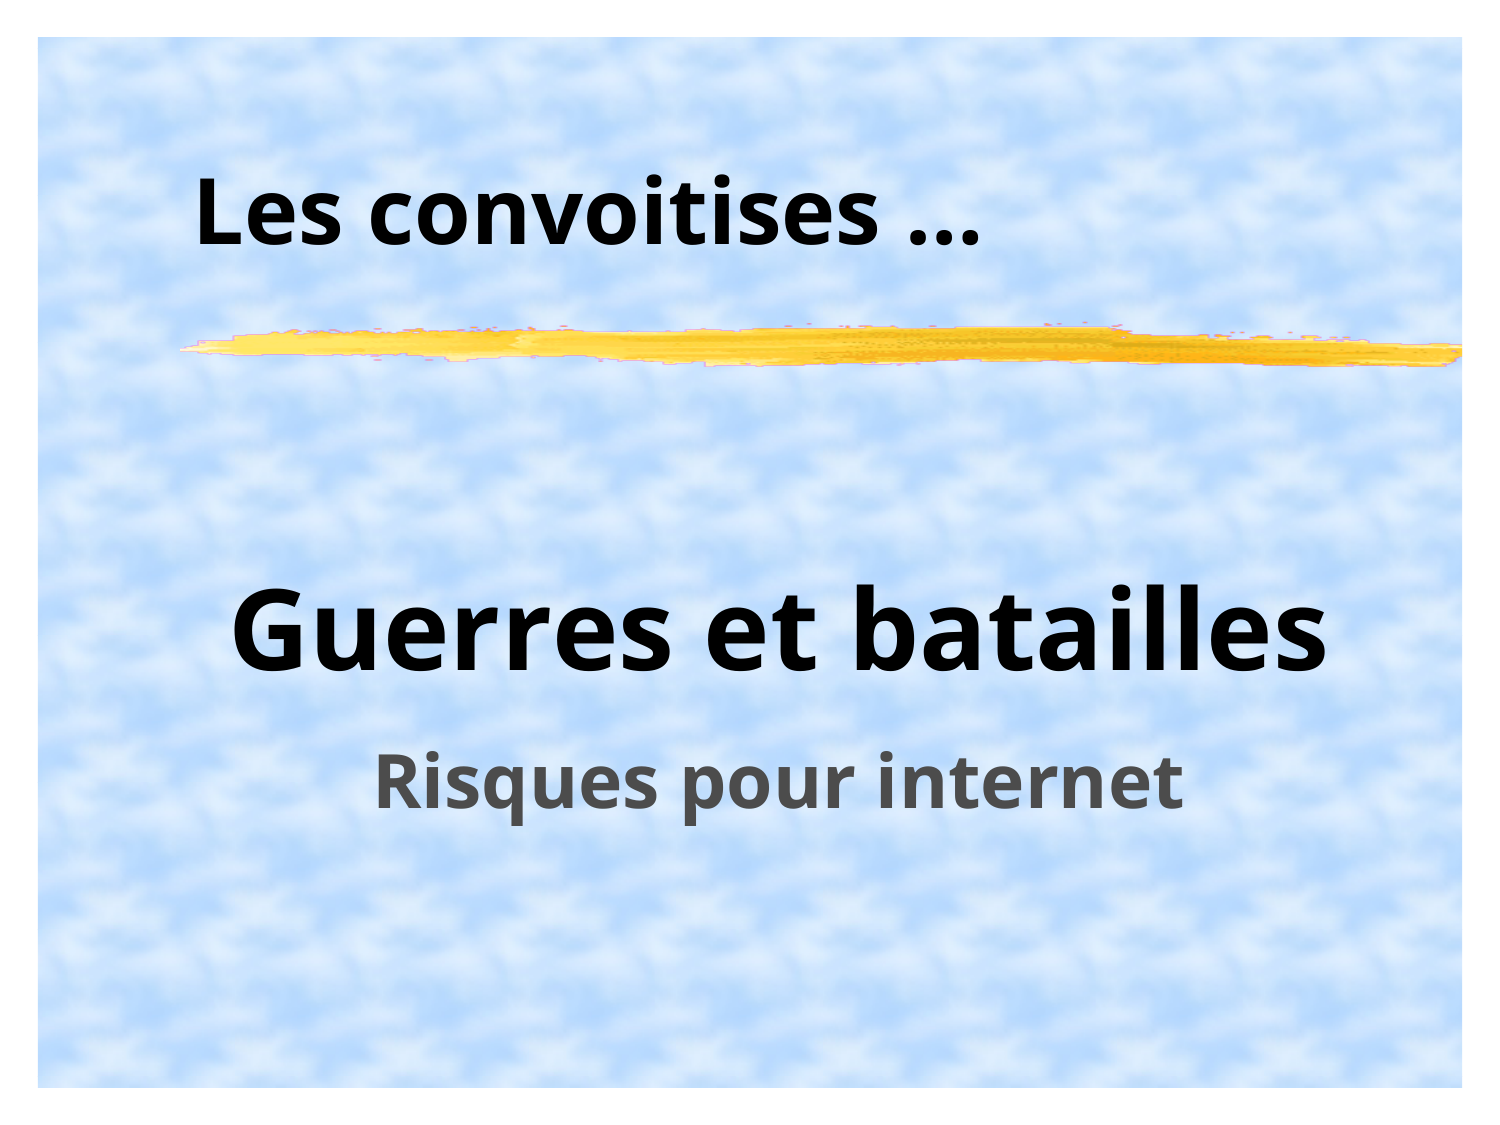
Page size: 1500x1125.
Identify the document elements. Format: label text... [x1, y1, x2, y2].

picture [37, 37, 1463, 1088]
subtitle Guerres et batailles Risques pour internet [155, 551, 1367, 830]
title Les convoitises … [177, 121, 1389, 297]
